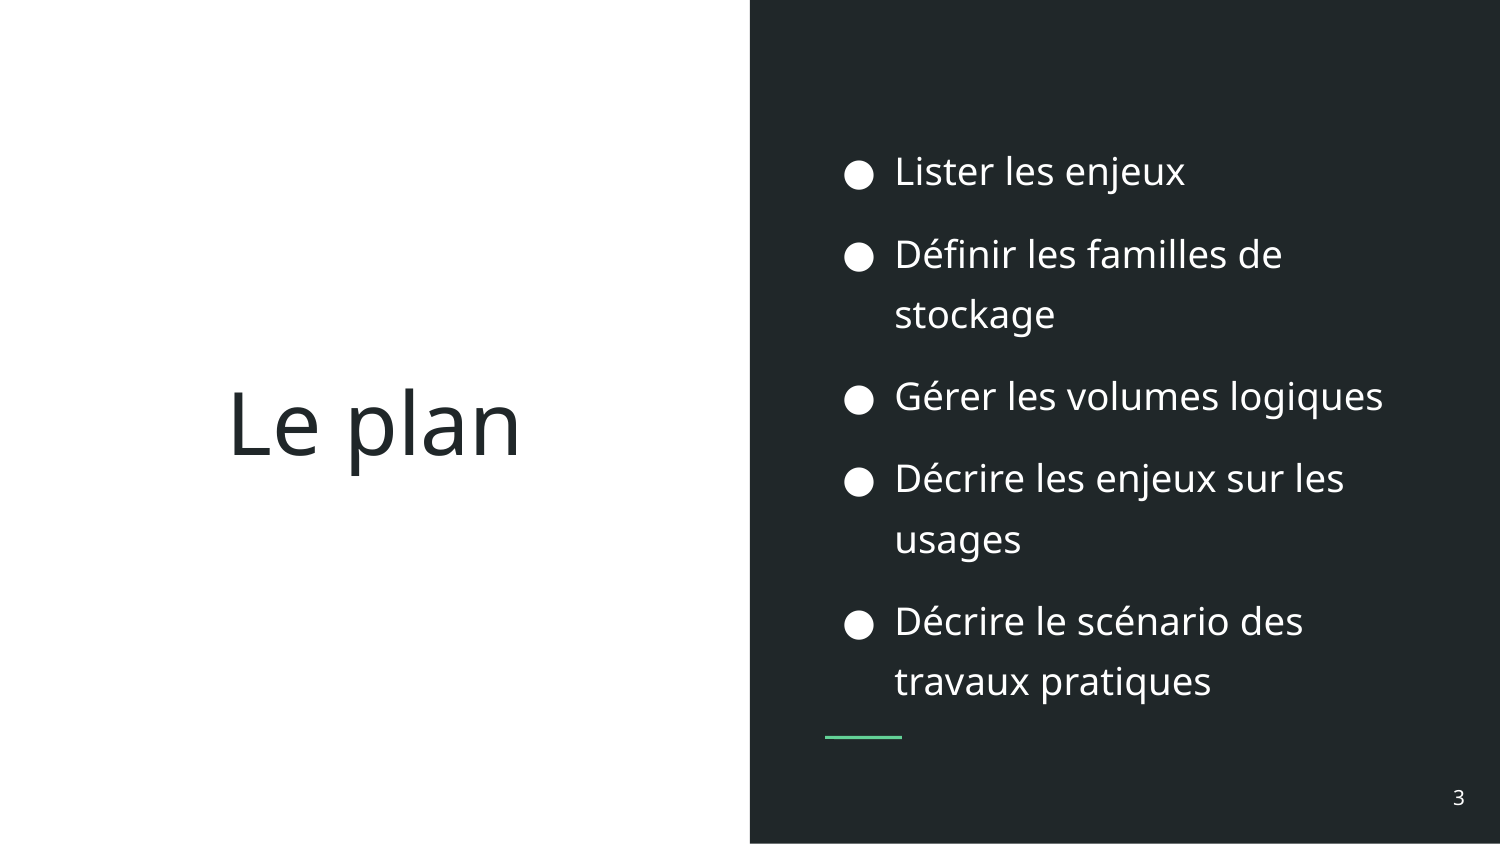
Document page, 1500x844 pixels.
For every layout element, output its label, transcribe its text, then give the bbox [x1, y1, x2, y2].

slide_number <numéro> [1389, 764, 1480, 830]
title Le plan [43, 281, 708, 562]
list Lister les enjeux Définir les familles de stockage Gérer les volumes logiques Décrire les enjeux sur les usages Décrire le scénario des travaux pratiques [810, 118, 1440, 725]
